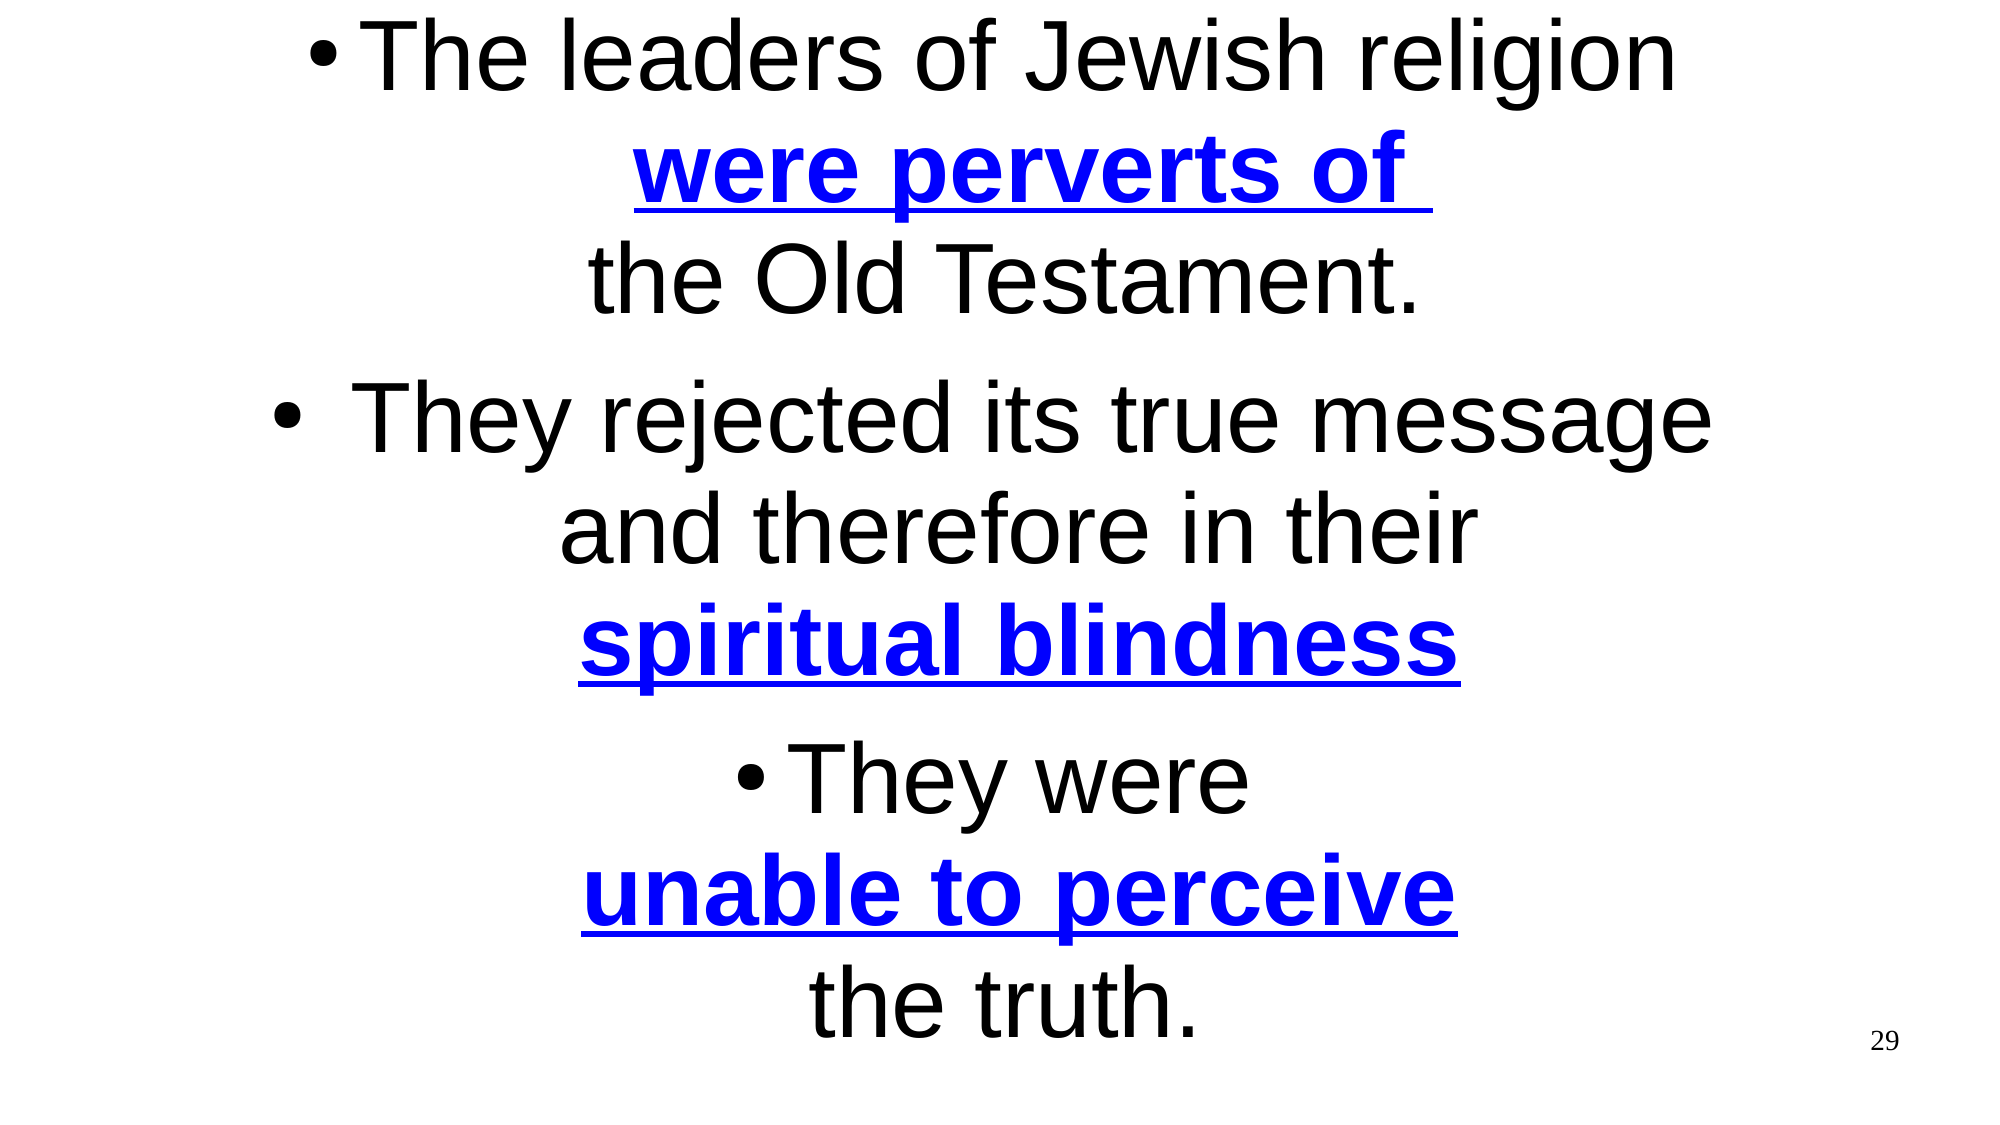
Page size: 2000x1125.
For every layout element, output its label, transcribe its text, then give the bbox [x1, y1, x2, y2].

list The leaders of Jewish religion were perverts of the Old Testament. They rejected its true message and therefore in their spiritual blindness They were unable to perceive the truth. [0, 0, 1996, 1123]
